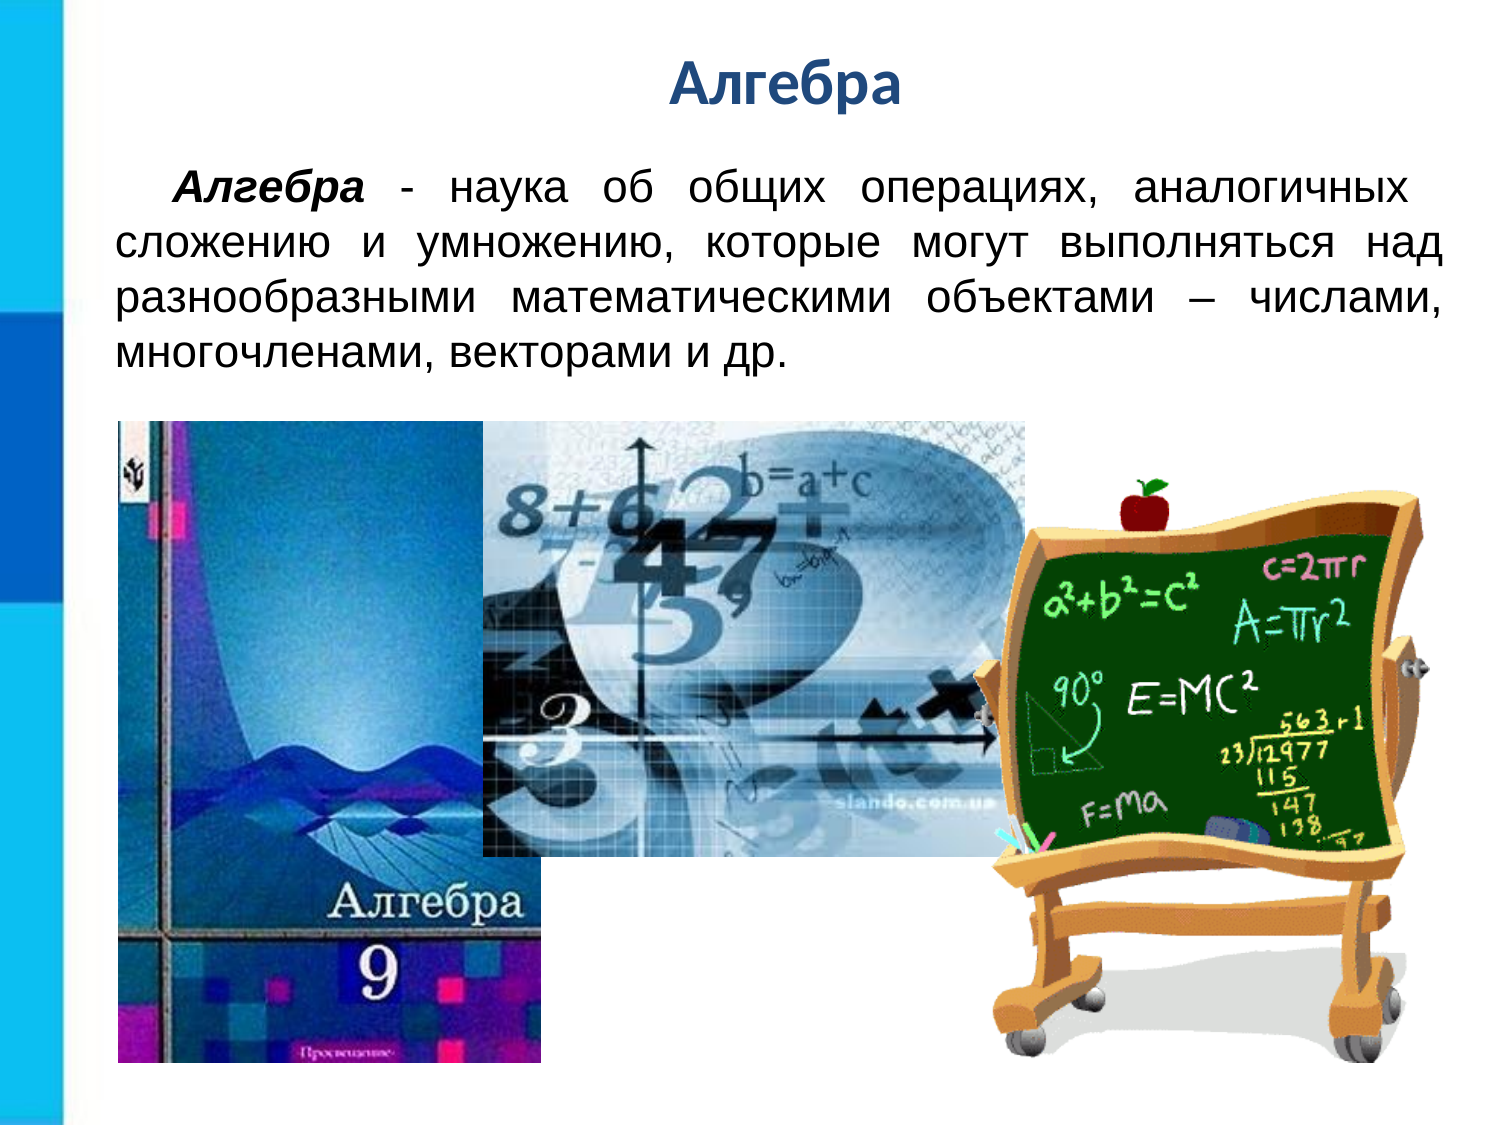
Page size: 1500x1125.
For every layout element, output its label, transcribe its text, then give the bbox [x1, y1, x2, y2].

text_box Алгебра - наука об общих операциях, аналогичных сложению и умножению, которые могут выполняться над разнообразными математическими объектами – числами, многочленами, векторами и др. [100, 148, 1459, 385]
text_box Алгебра [147, 31, 1426, 126]
picture [0, 0, 1500, 1125]
